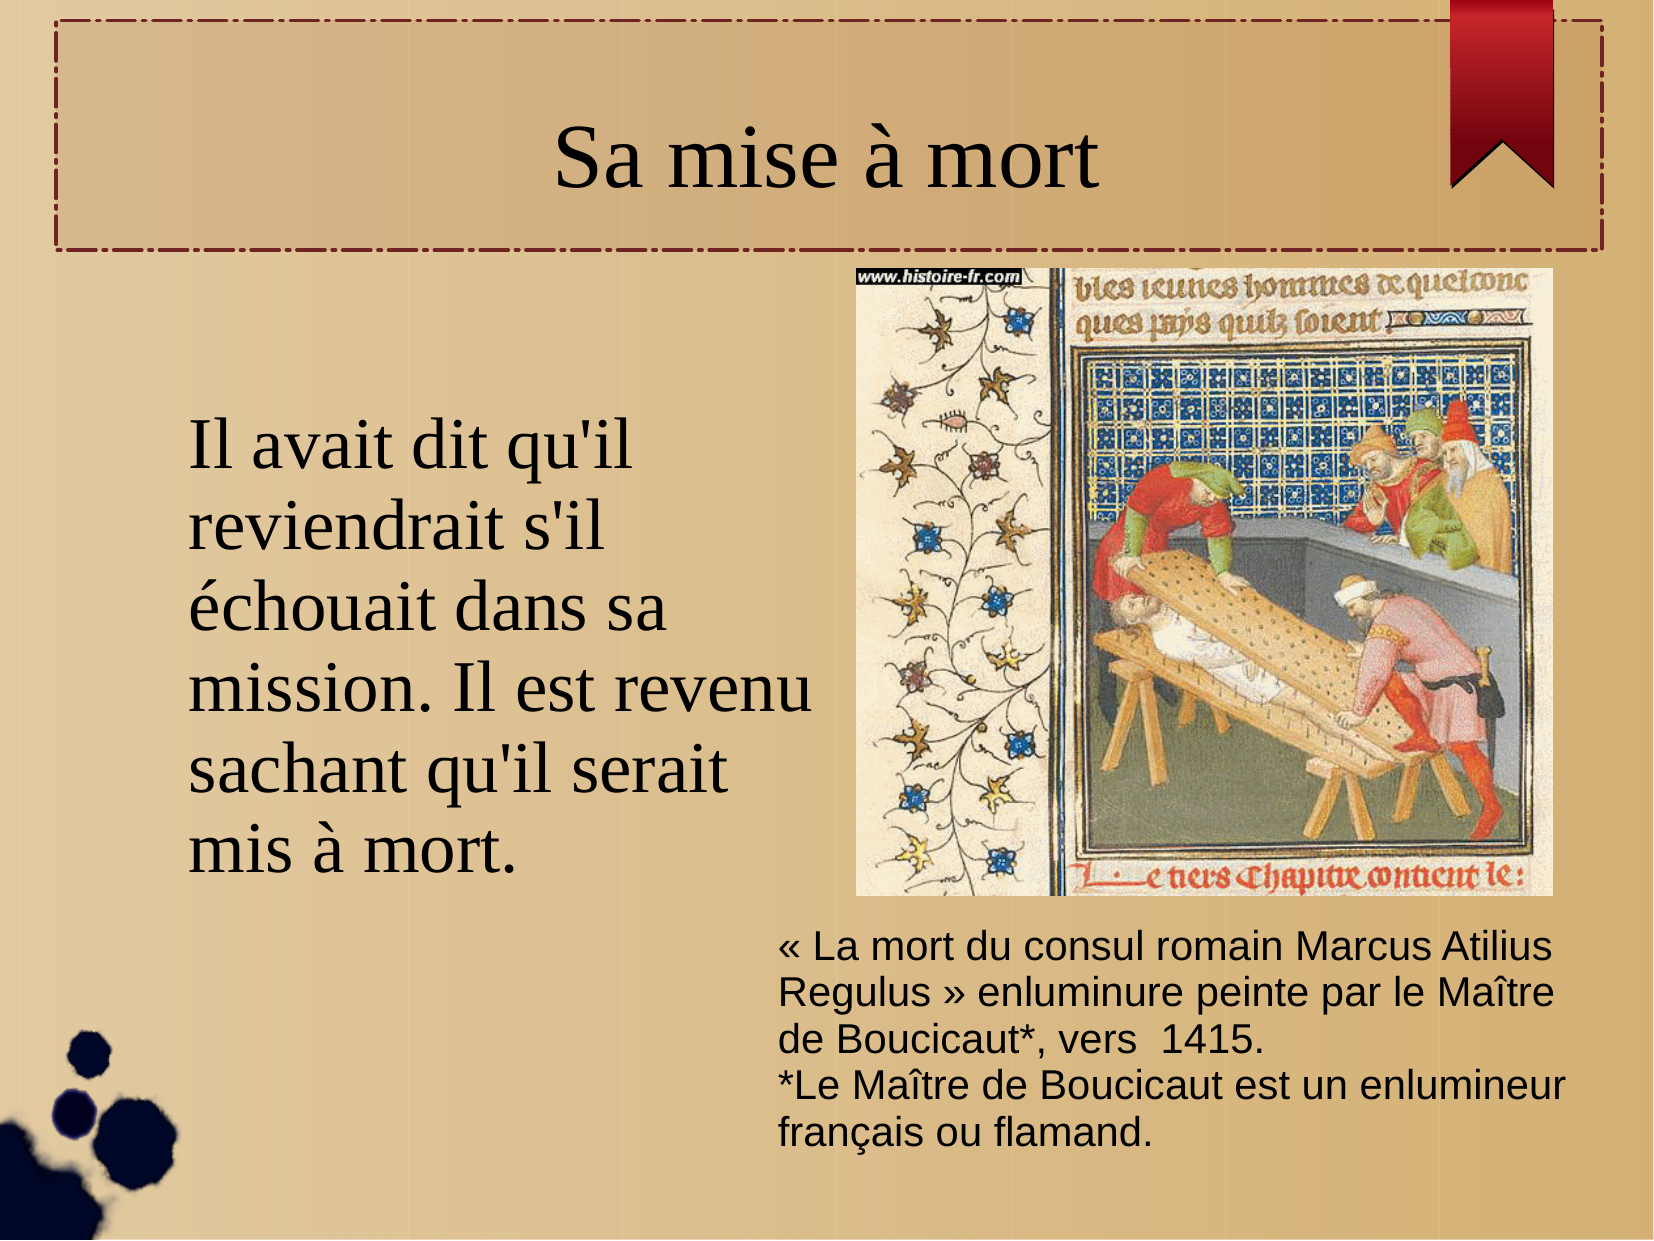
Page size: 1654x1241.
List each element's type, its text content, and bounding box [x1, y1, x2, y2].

picture [856, 268, 1553, 897]
text_box « La mort du consul romain Marcus Atilius Regulus » enluminure peinte par le Maître de Boucicaut*, vers 1415. *Le Maître de Boucicaut est un enlumineur français ou flamand. [763, 915, 1625, 1211]
title Sa mise à mort [82, 52, 1571, 260]
list Il avait dit qu'il reviendrait s'il échouait dans sa mission. Il est revenu sachant qu'il serait mis à mort. [118, 403, 833, 975]
